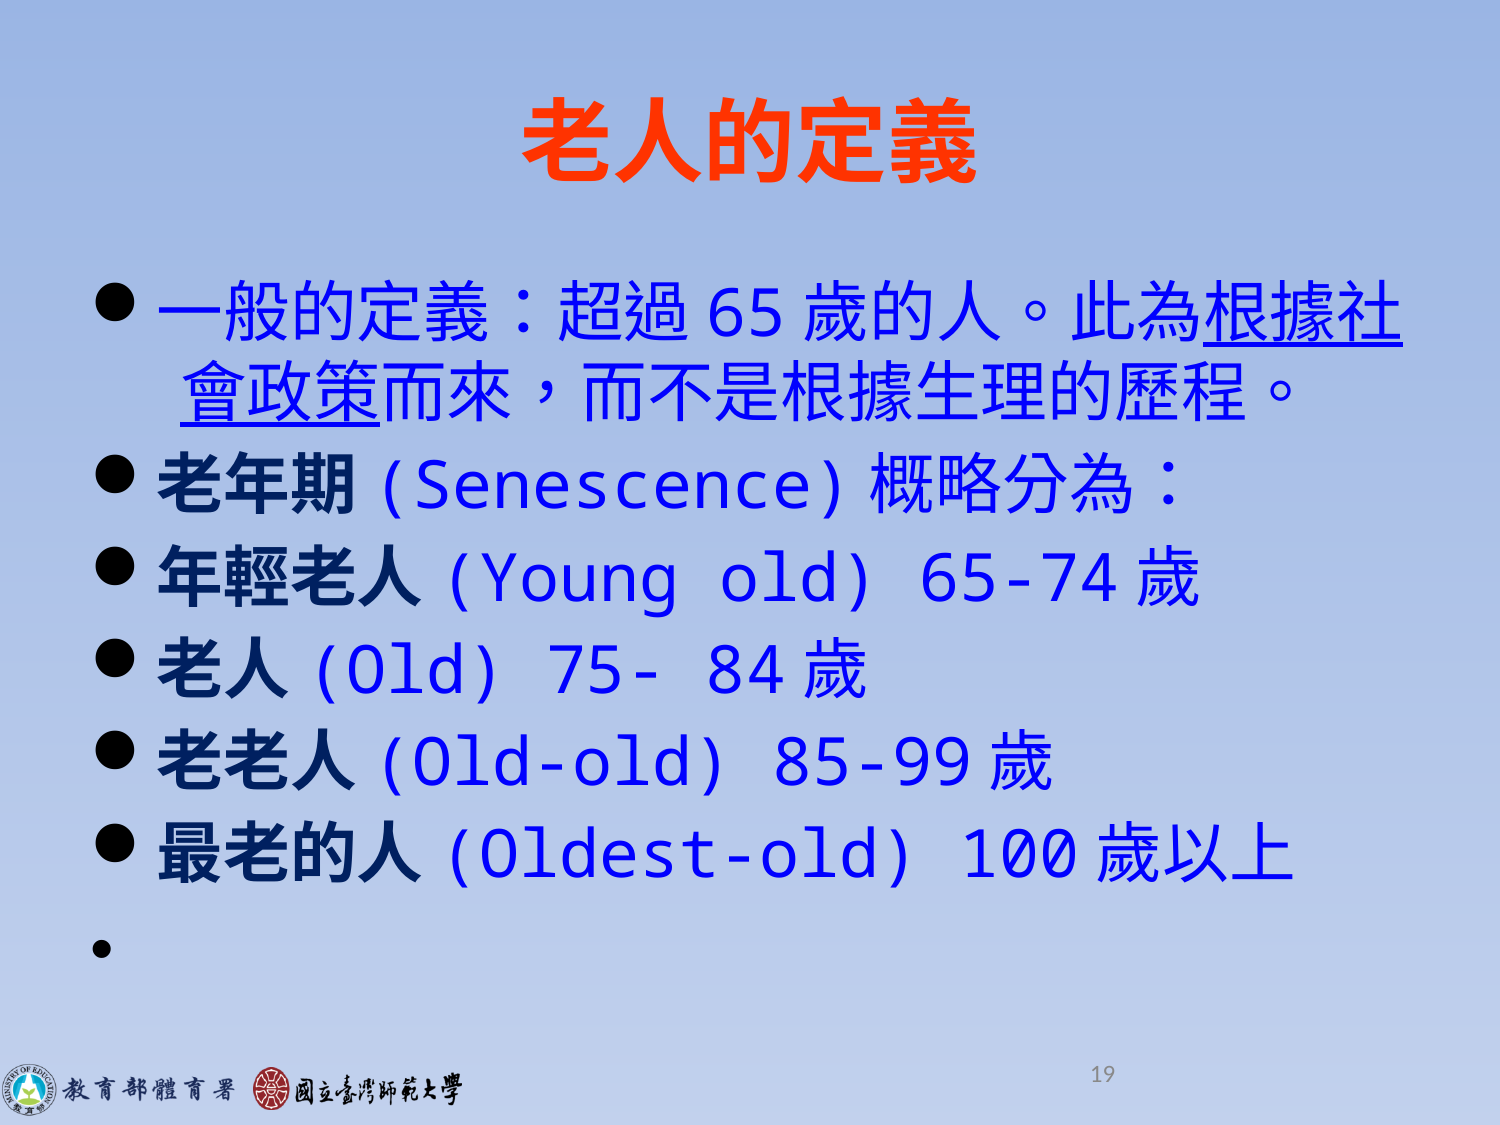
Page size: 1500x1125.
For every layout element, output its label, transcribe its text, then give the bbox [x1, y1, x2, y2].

title 老人的定義 [75, 45, 1426, 233]
list 一般的定義：超過65歲的人。此為根據社會政策而來，而不是根據生理的歷程。 老年期(Senescence)概略分為： 年輕老人(Young old) 65-74歲 老人(Old) 75- 84歲 老老人(Old-old) 85-99歲 最老的人(Oldest-old) 100歲以上 [75, 262, 1426, 1005]
text_box [1074, 1042, 1426, 1103]
